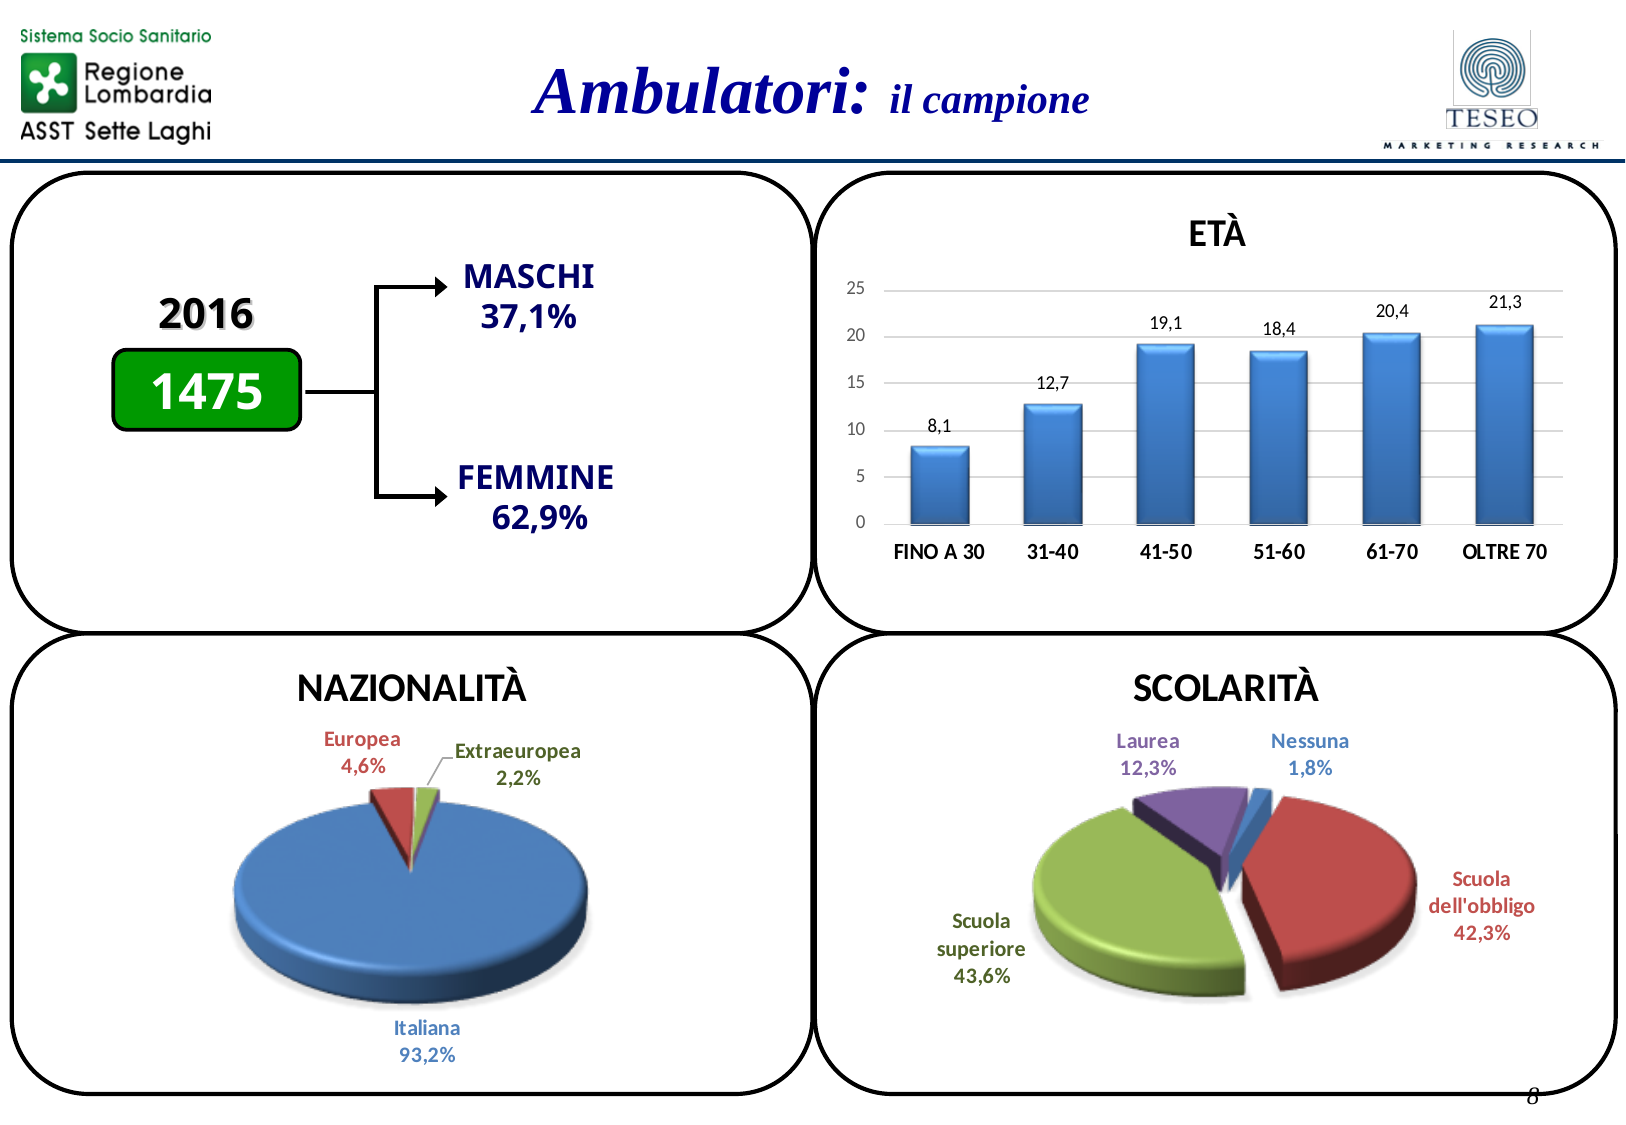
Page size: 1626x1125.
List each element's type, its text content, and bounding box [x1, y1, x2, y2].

text_box 1475 [113, 349, 301, 430]
picture [1429, 30, 1604, 149]
text_box FEMMINE 62,9% [456, 456, 624, 537]
text_box Ambulatori: il campione [196, 23, 1429, 149]
picture [34, 645, 790, 1075]
text_box MASCHI 37,1% [462, 255, 595, 336]
picture [21, 26, 196, 148]
picture [820, 202, 1609, 602]
picture [848, 645, 1604, 1075]
text_box 2016 [143, 278, 270, 345]
